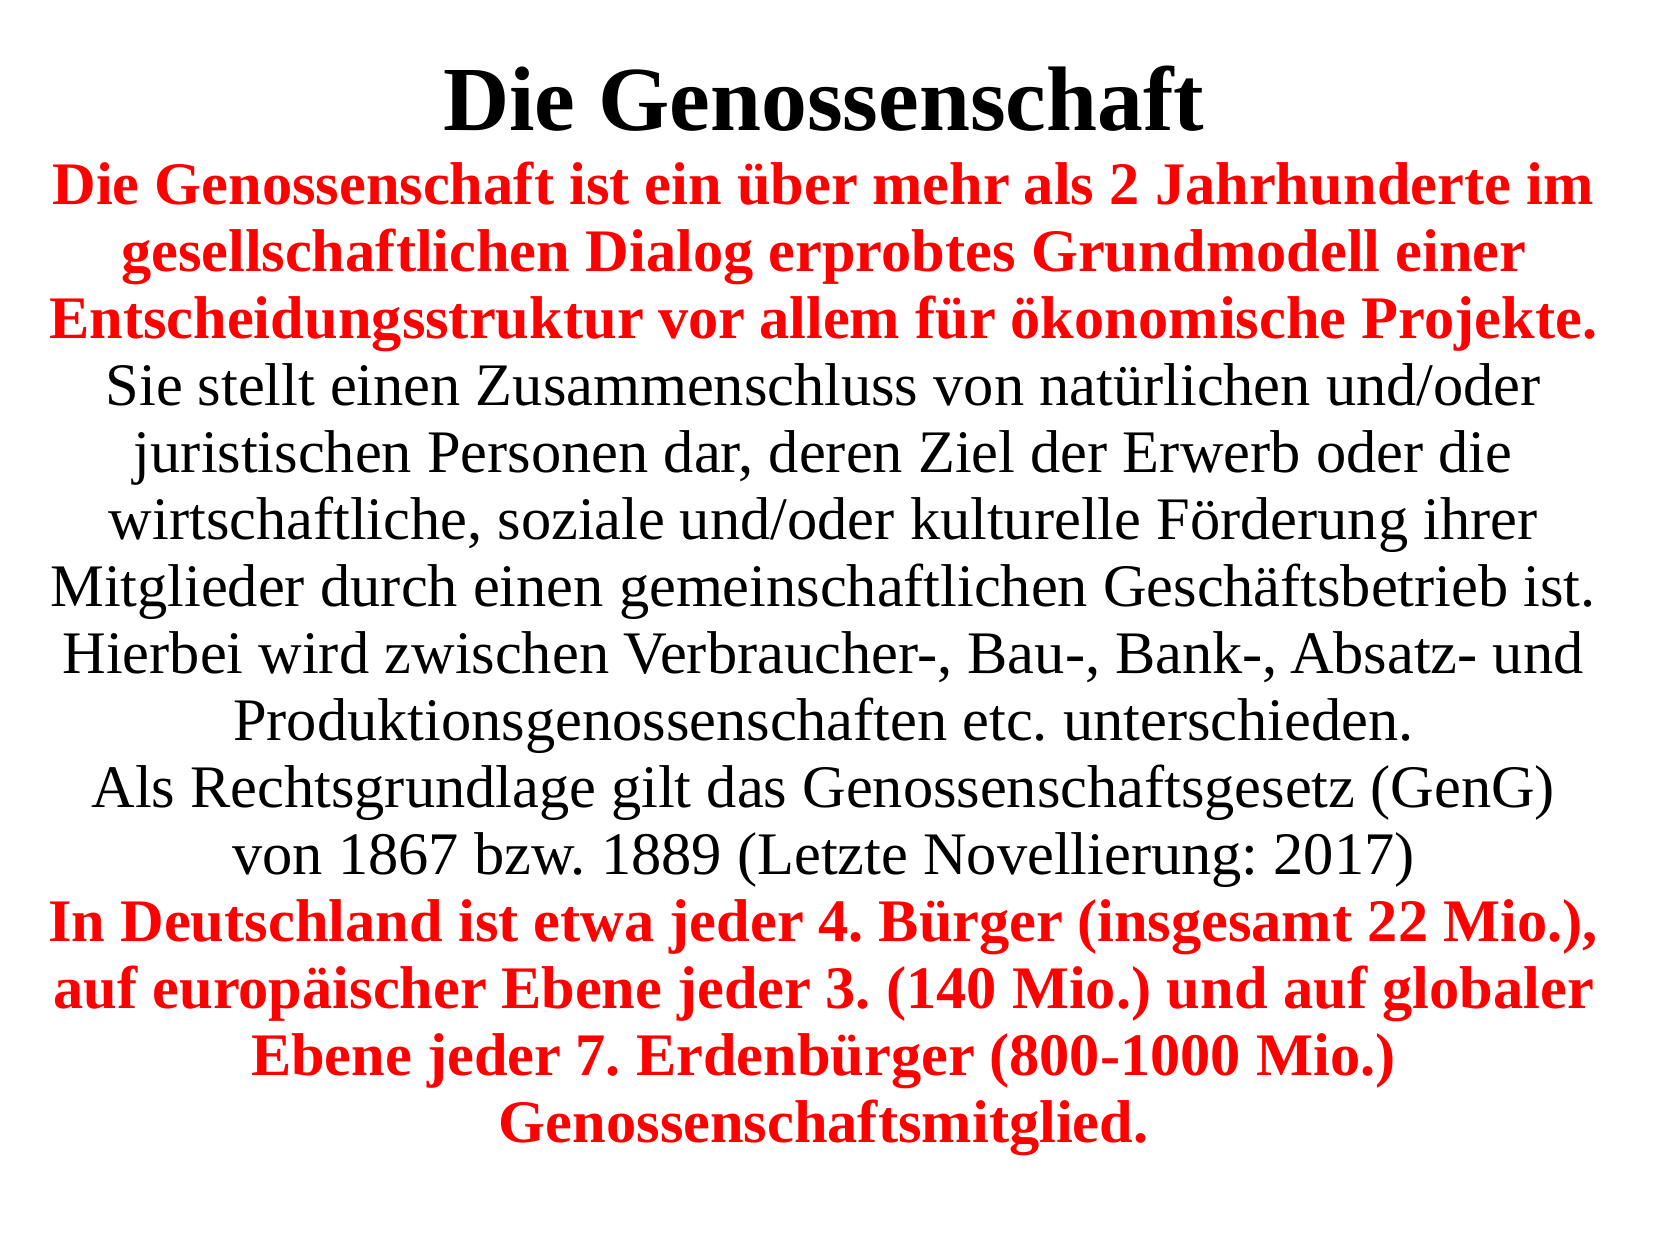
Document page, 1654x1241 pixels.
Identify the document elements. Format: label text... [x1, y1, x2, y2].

text_box Die Genossenschaft Die Genossenschaft ist ein über mehr als 2 Jahrhunderte im gesellschaftlichen Dialog erprobtes Grundmodell einer Entscheidungsstruktur vor allem für ökonomische Projekte. Sie stellt einen Zusammenschluss von natürlichen und/oder juristischen Personen dar, deren Ziel der Erwerb oder die wirtschaftliche, soziale und/oder kulturelle Förderung ihrer Mitglieder durch einen gemeinschaftlichen Geschäftsbetrieb ist. Hierbei wird zwischen Verbraucher-, Bau-, Bank-, Absatz- und Produktionsgenossenschaften etc. unterschieden. Als Rechtsgrundlage gilt das Genossenschaftsgesetz (GenG) von 1867 bzw. 1889 (Letzte Novellierung: 2017) In Deutschland ist etwa jeder 4. Bürger (insgesamt 22 Mio.), auf europäischer Ebene jeder 3. (140 Mio.) und auf globaler Ebene jeder 7. Erdenbürger (800-1000 Mio.) Genossenschaftsmitglied. [33, 41, 1619, 1168]
